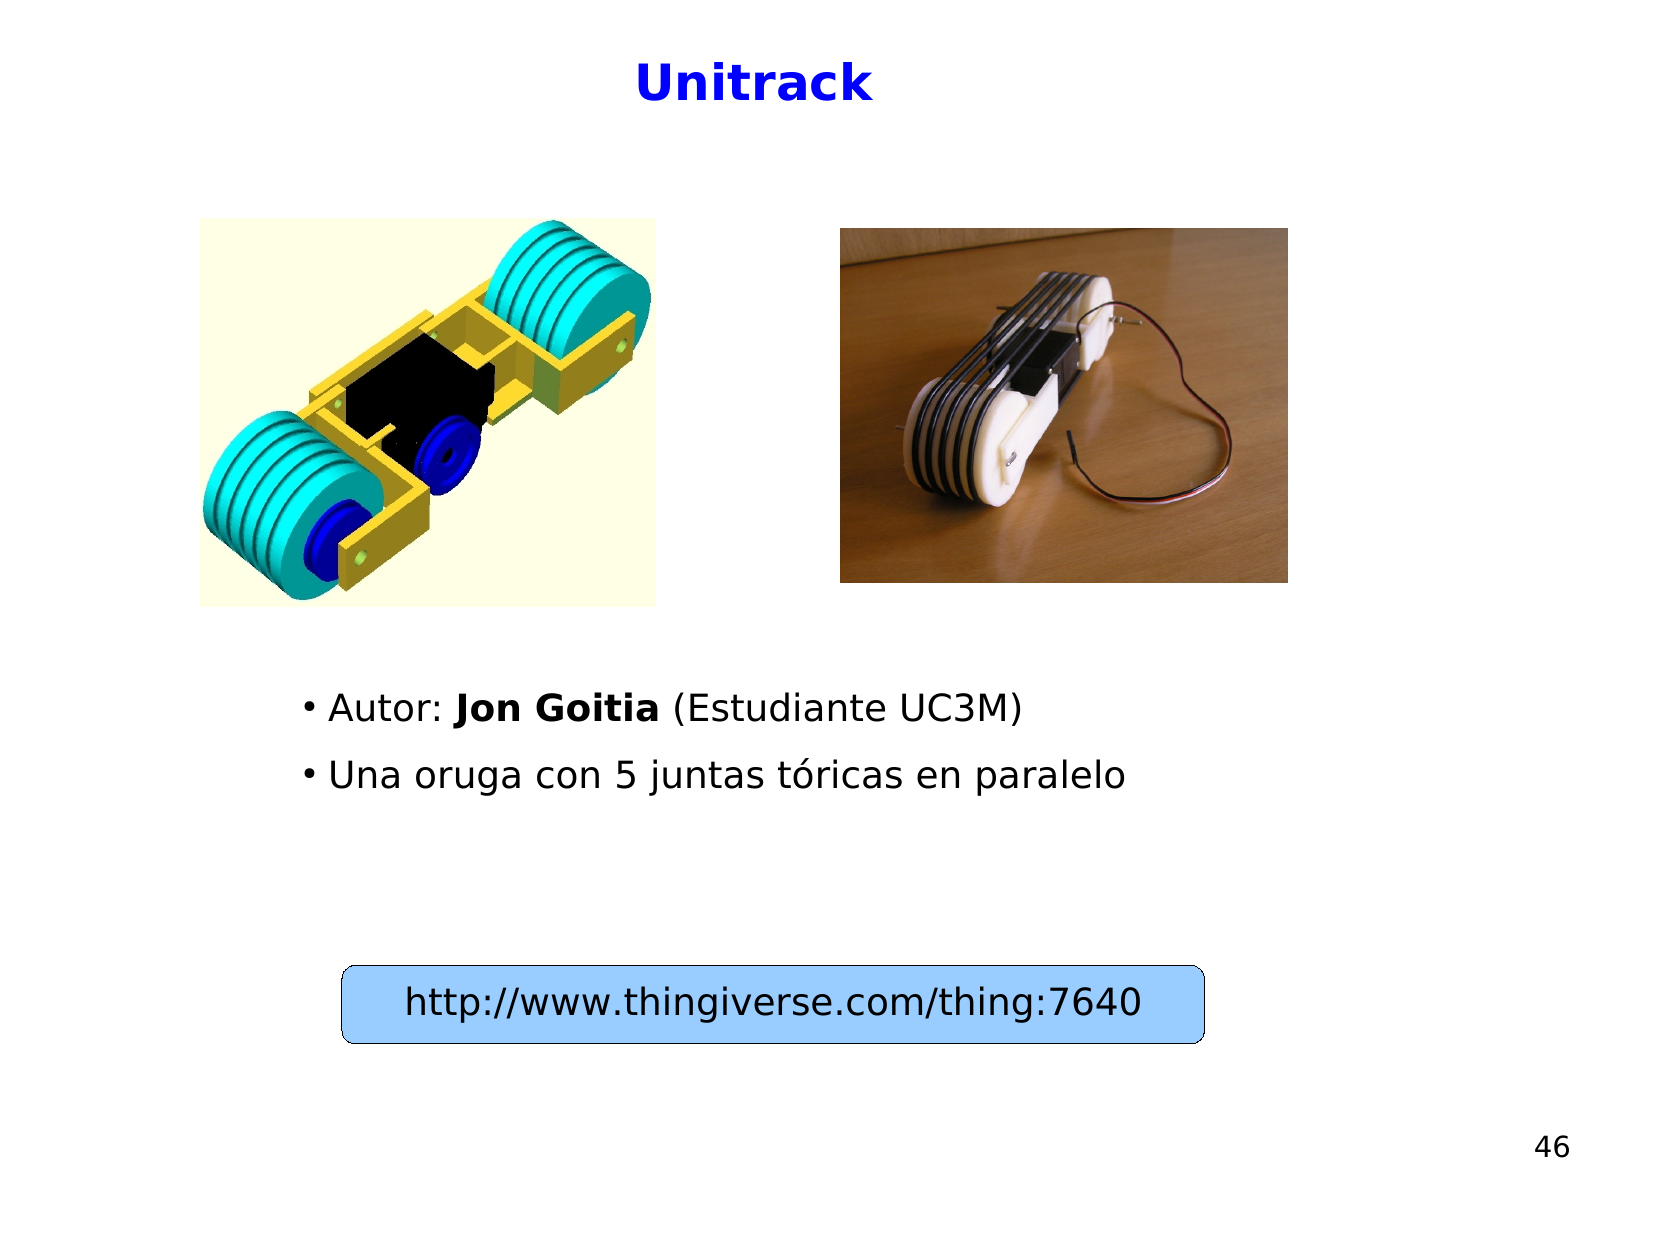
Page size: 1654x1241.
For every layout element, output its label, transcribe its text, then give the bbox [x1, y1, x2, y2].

text_box http://www.thingiverse.com/thing:7640 [389, 973, 1159, 1032]
picture [840, 228, 1288, 583]
text_box Unitrack [619, 46, 936, 120]
text_box Autor: Jon Goitia (Estudiante UC3M) Una oruga con 5 juntas tóricas en paralelo [288, 678, 1241, 809]
text_box [341, 965, 1205, 1044]
picture [200, 218, 656, 607]
